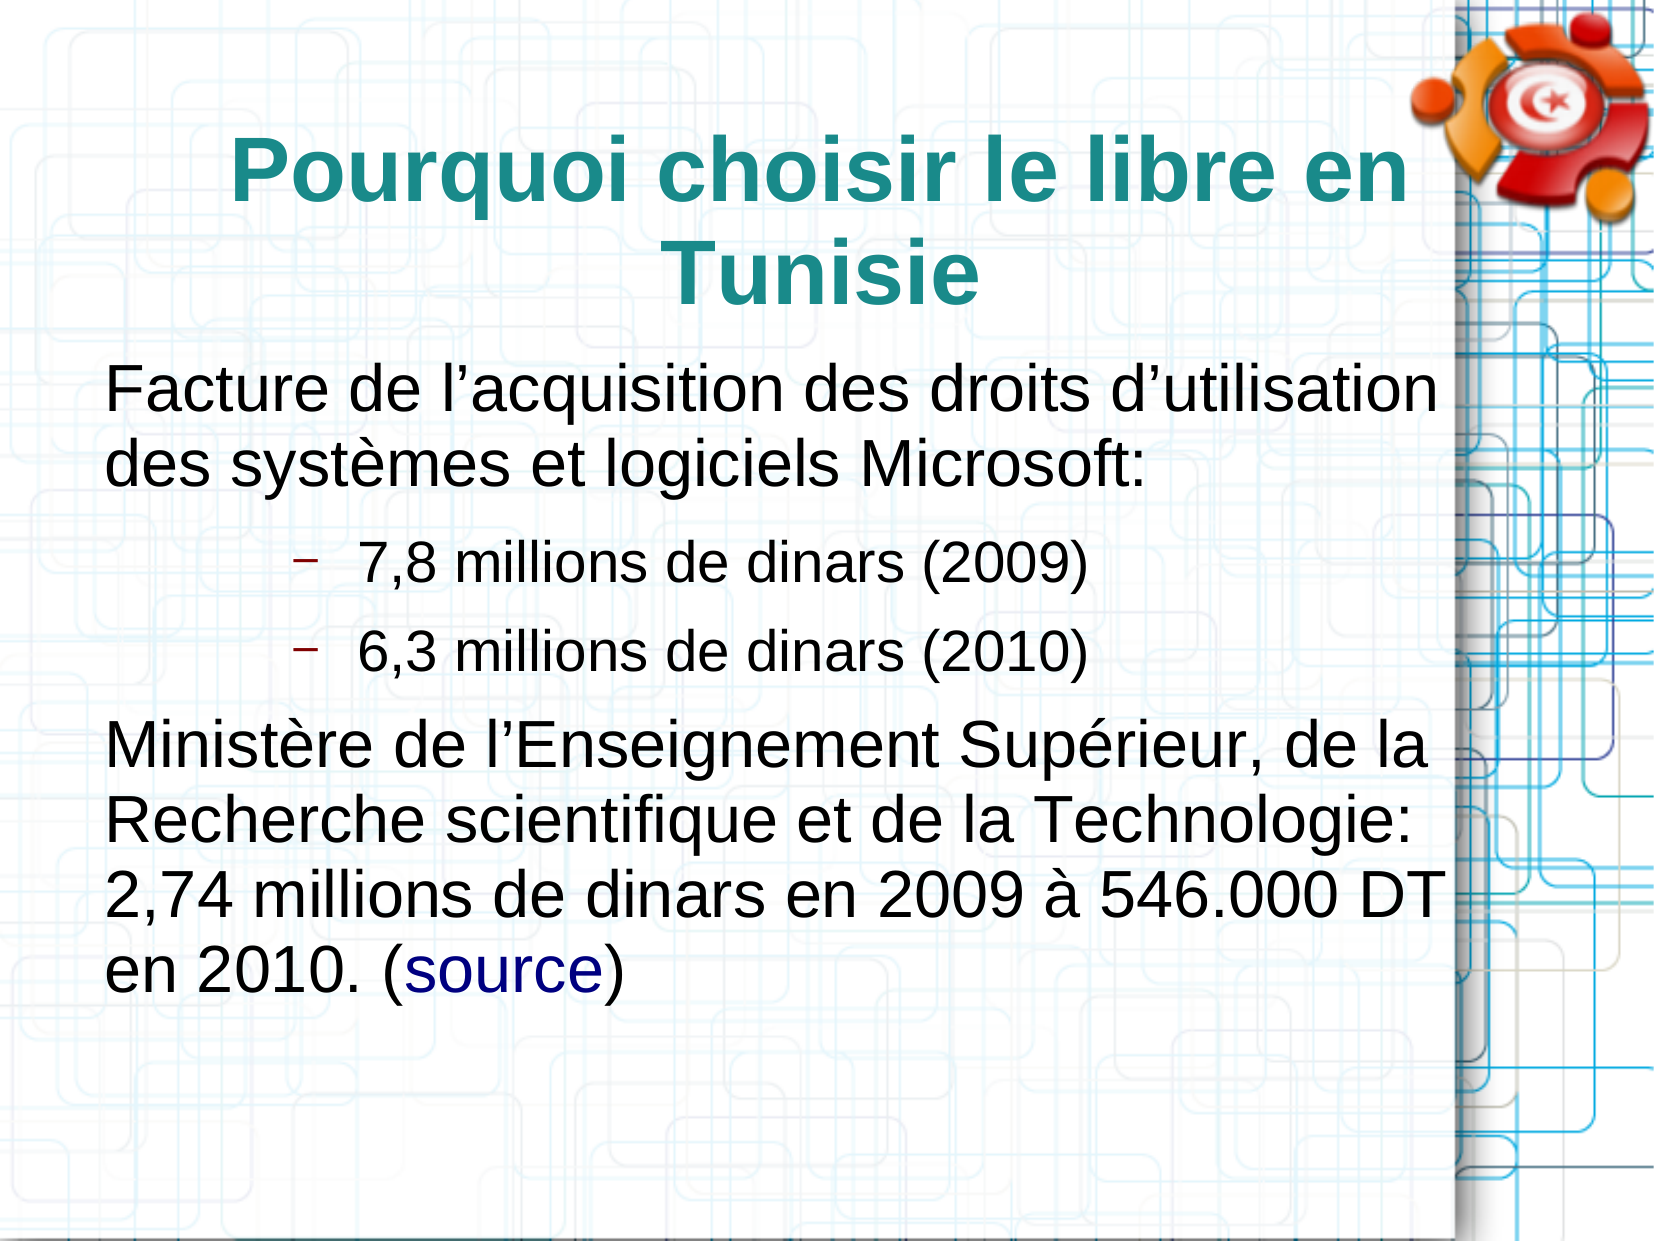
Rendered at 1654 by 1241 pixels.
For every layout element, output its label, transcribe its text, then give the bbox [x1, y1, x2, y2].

list Facture de l’acquisition des droits d’utilisation des systèmes et logiciels Microsoft: 7,8 millions de dinars (2009) 6,3 millions de dinars (2010) Ministère de l’Enseignement Supérieur, de la Recherche scientifique et de la Technologie: 2,74 millions de dinars en 2009 à 546.000 DT en 2010. (source) [104, 351, 1455, 1079]
title Pourquoi choisir le libre en Tunisie [135, 118, 1506, 324]
picture [0, 0, 1654, 1241]
